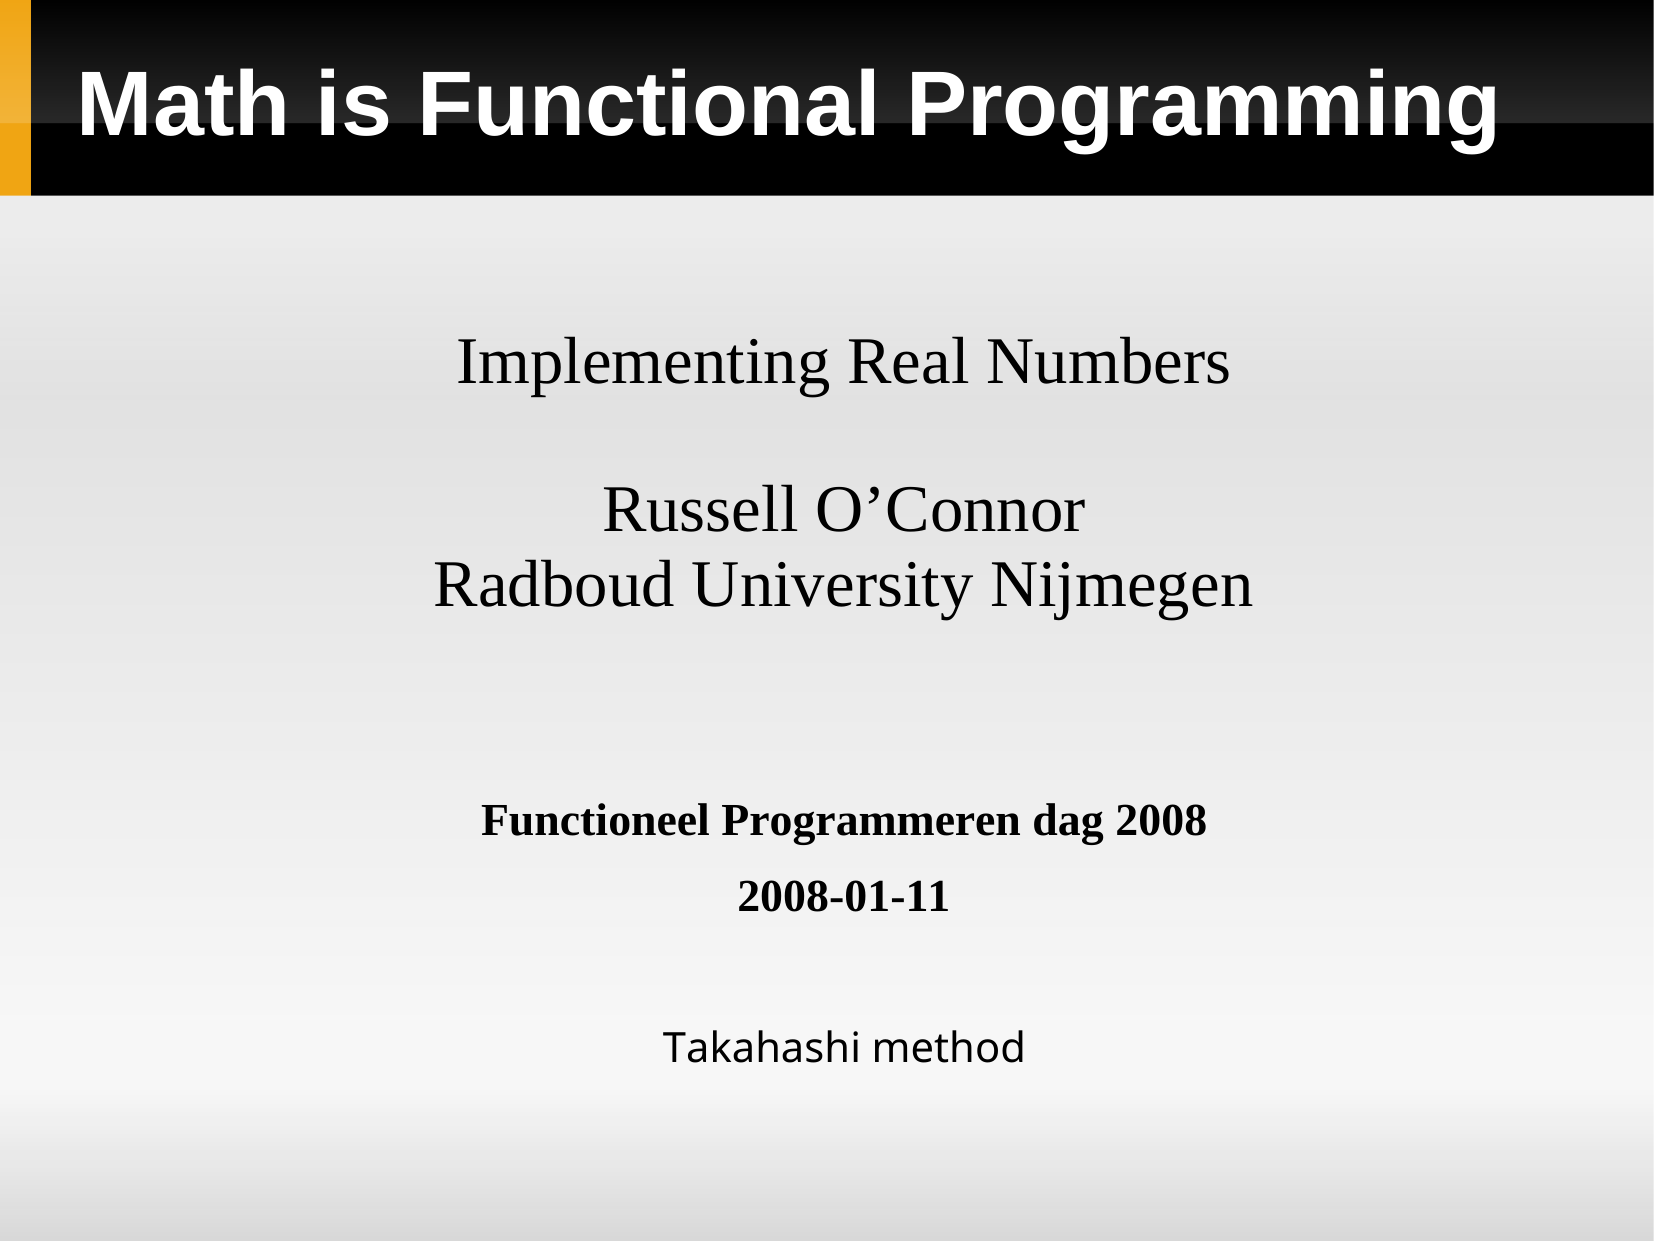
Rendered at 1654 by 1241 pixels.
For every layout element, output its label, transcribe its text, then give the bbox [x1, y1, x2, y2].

subtitle Implementing Real Numbers Russell O’Connor Radboud University Nijmegen Functioneel Programmeren dag 2008 2008-01-11 Takahashi method [82, 249, 1571, 1150]
title Math is Functional Programming [76, 0, 1565, 208]
picture [0, 0, 1654, 1241]
